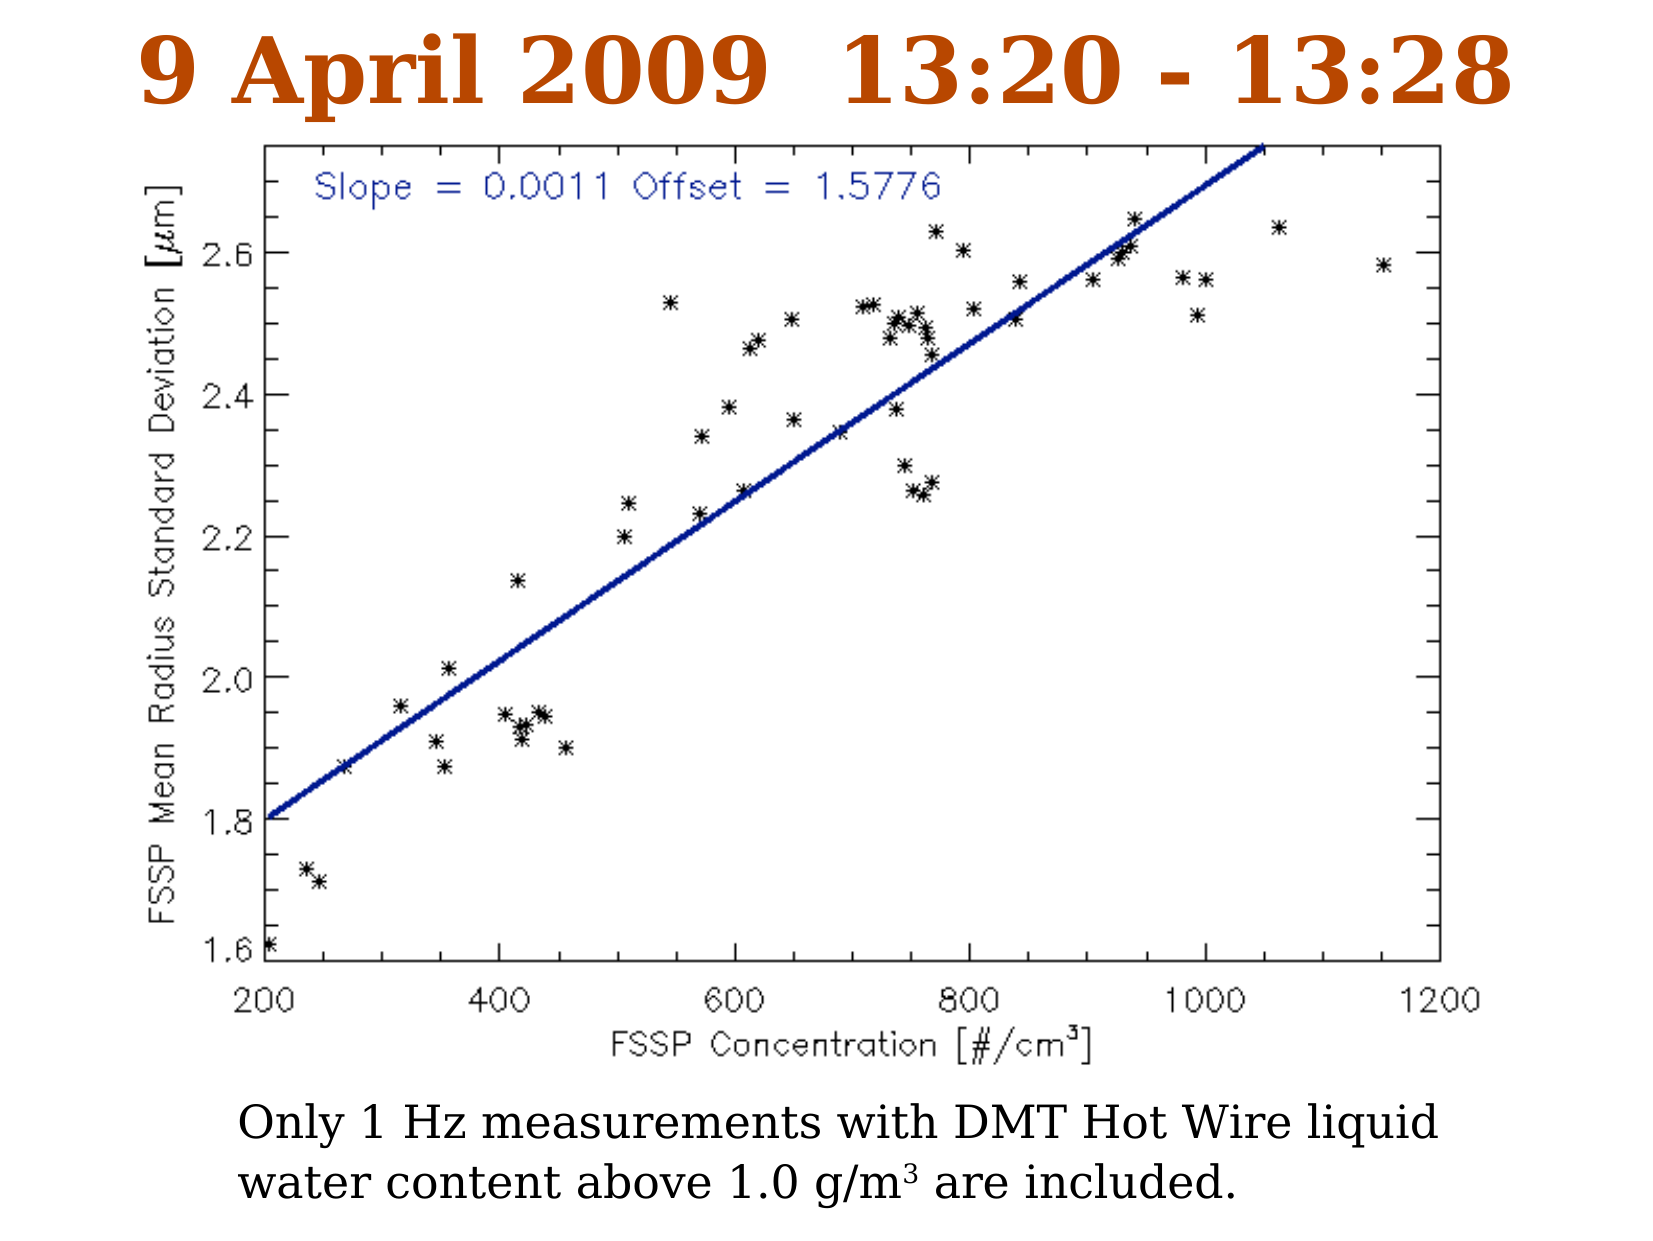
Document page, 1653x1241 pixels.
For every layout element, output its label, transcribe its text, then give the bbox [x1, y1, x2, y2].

picture [51, 126, 1515, 1089]
text_box Only 1 Hz measurements with DMT Hot Wire liquid water content above 1.0 g/m3 are included. [222, 1079, 1536, 1216]
text_box 9 April 2009 13:20 - 13:28 [0, 19, 1653, 126]
